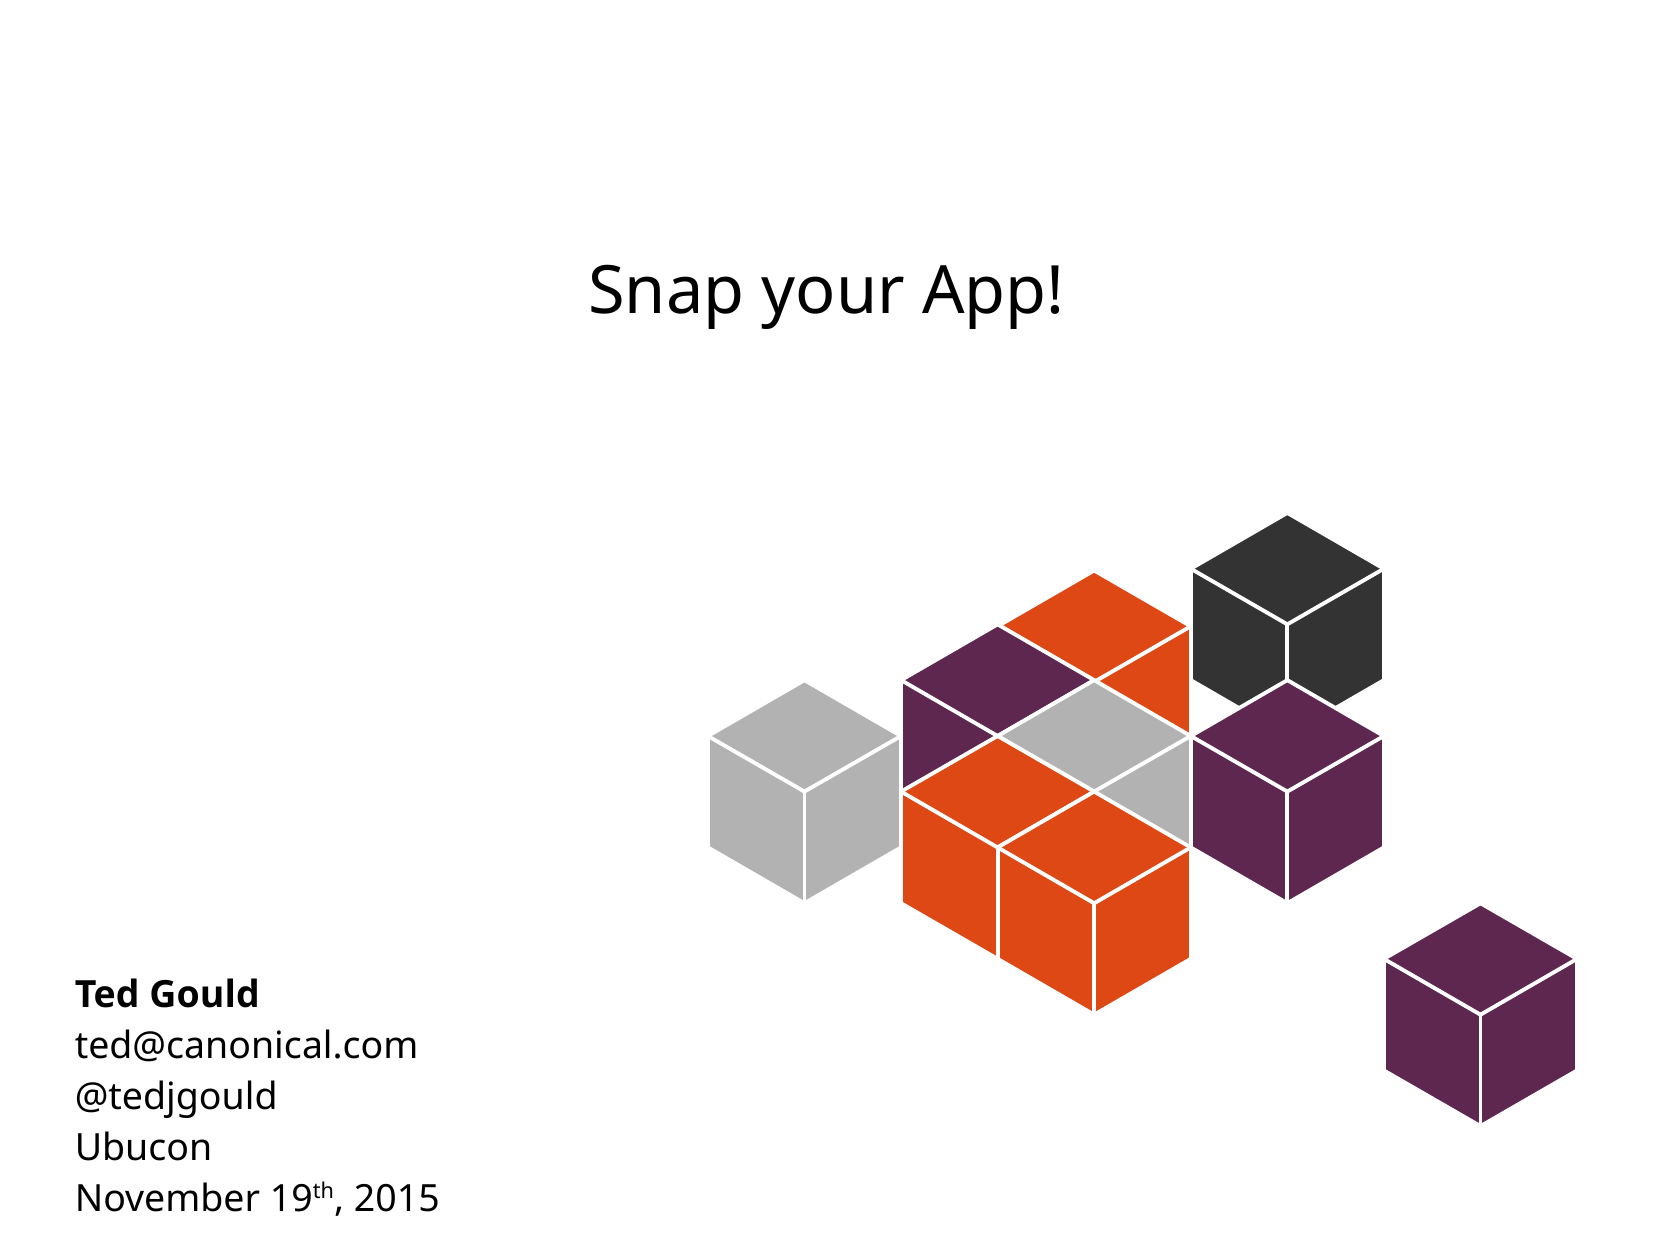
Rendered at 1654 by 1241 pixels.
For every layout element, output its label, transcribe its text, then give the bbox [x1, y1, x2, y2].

subtitle Snap your App! [82, 49, 1571, 526]
picture [705, 510, 1580, 1130]
text_box Ted Gould ted@canonical.com @tedjgould Ubucon November 19th, 2015 [60, 960, 571, 1187]
